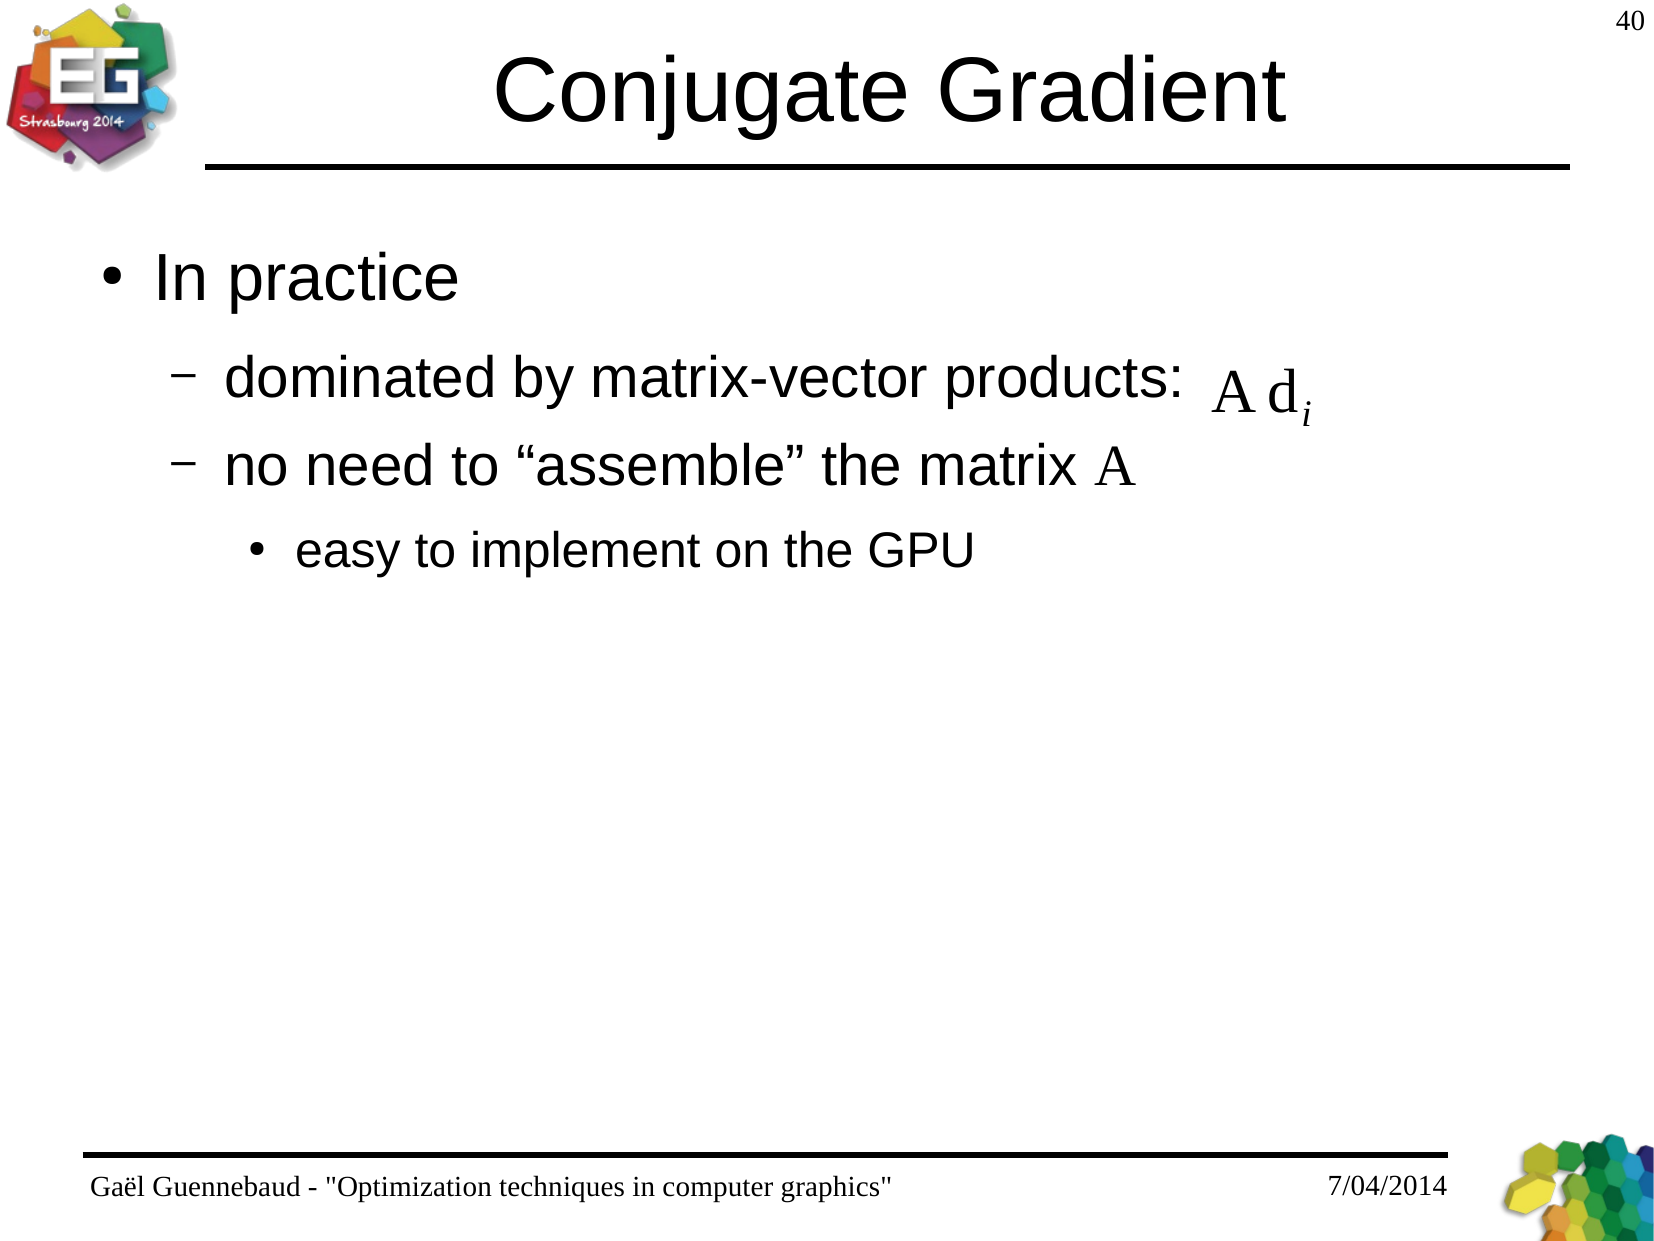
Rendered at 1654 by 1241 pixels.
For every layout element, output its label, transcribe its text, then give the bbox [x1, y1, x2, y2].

picture [0, 0, 180, 180]
list In practice dominated by matrix-vector products: no need to “assemble” the matrix A easy to implement on the GPU [82, 240, 1571, 1126]
chart [1203, 356, 1320, 435]
title Conjugate Gradient [210, 31, 1571, 148]
picture [1499, 1128, 1654, 1241]
